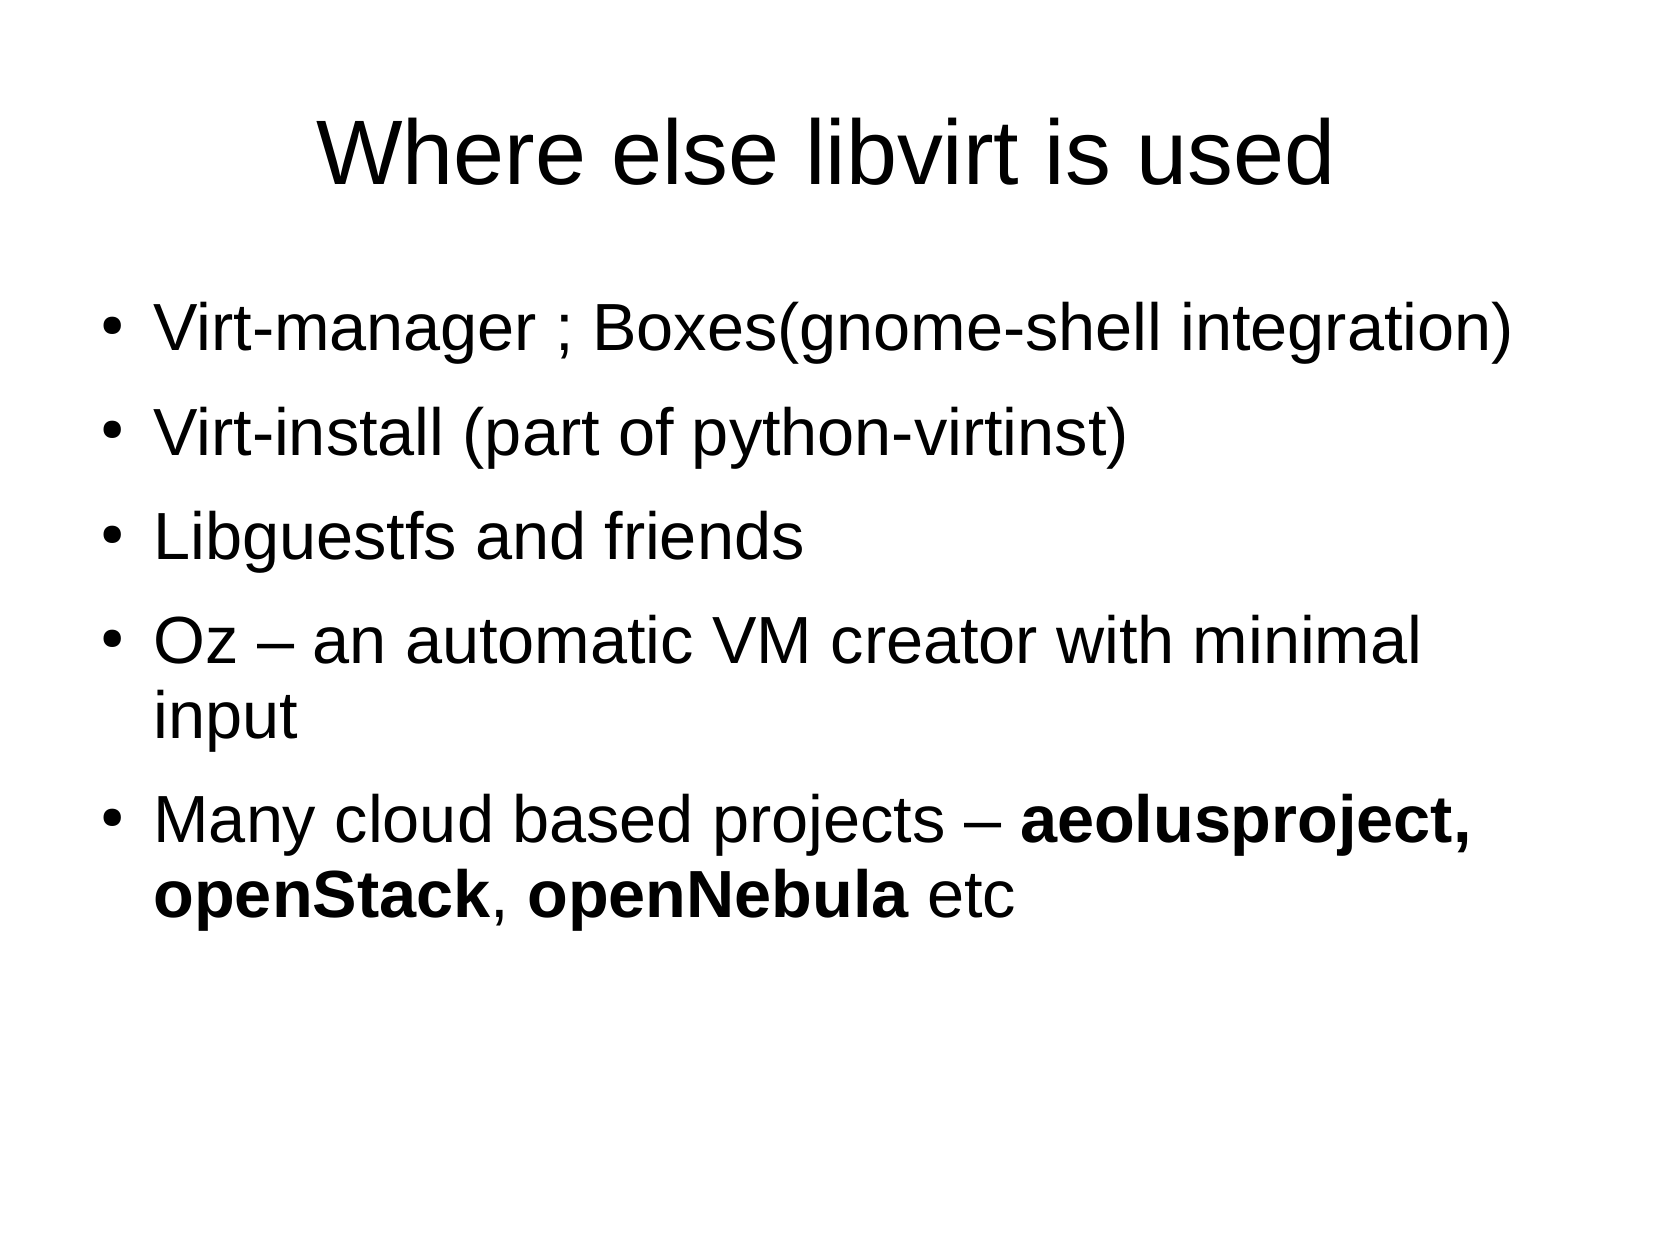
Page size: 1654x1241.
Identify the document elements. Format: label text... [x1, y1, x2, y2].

title Where else libvirt is used [82, 49, 1571, 257]
list Virt-manager ; Boxes(gnome-shell integration) Virt-install (part of python-virtinst) Libguestfs and friends Oz – an automatic VM creator with minimal input Many cloud based projects – aeolusproject, openStack, openNebula etc [82, 290, 1571, 1109]
